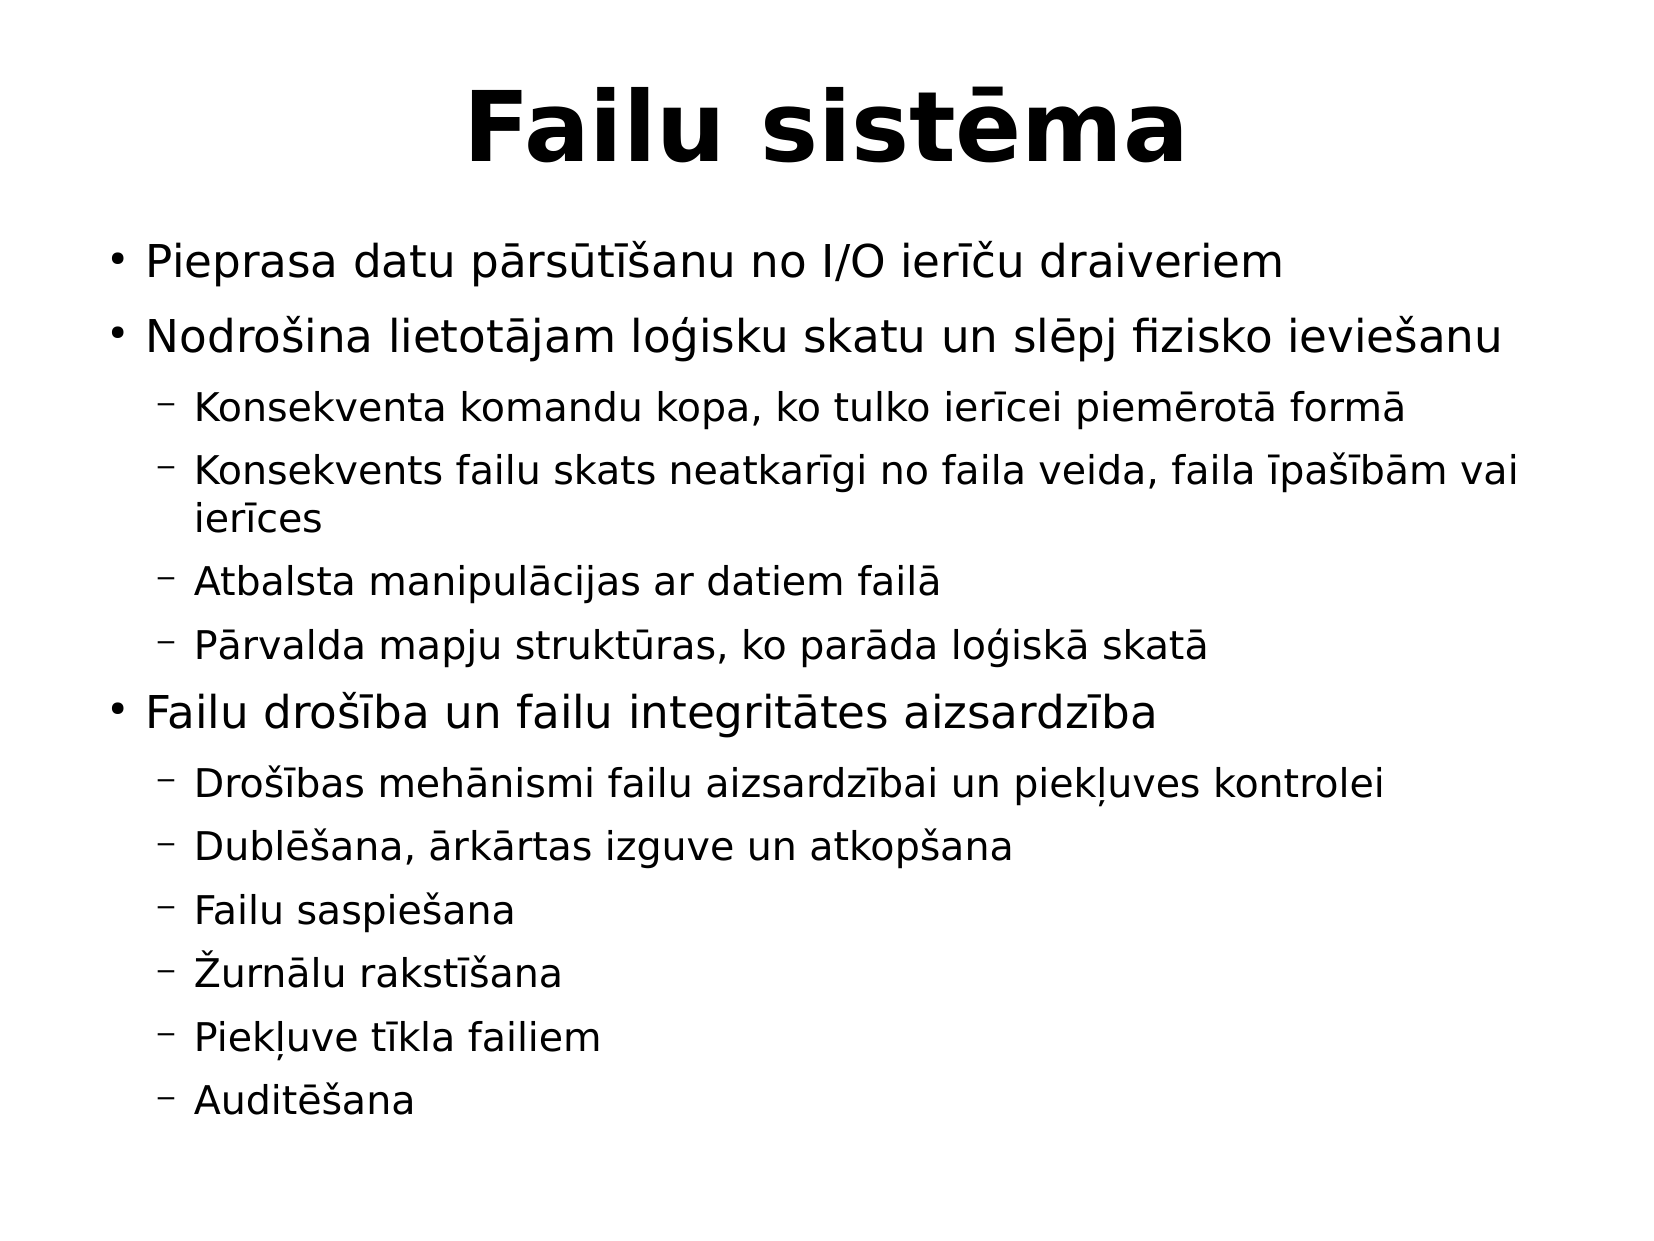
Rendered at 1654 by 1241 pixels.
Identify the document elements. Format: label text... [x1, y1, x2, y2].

title Failu sistēma [82, 49, 1571, 196]
list Pieprasa datu pārsūtīšanu no I/O ierīču draiveriem Nodrošina lietotājam loģisku skatu un slēpj fizisko ieviešanu Konsekventa komandu kopa, ko tulko ierīcei piemērotā formā Konsekvents failu skats neatkarīgi no faila veida, faila īpašībām vai ierīces Atbalsta manipulācijas ar datiem failā Pārvalda mapju struktūras, ko parāda loģiskā skatā Failu drošība un failu integritātes aizsardzība Drošības mehānismi failu aizsardzībai un piekļuves kontrolei Dublēšana, ārkārtas izguve un atkopšana Failu saspiešana Žurnālu rakstīšana Piekļuve tīkla failiem Auditēšana [82, 225, 1538, 1186]
